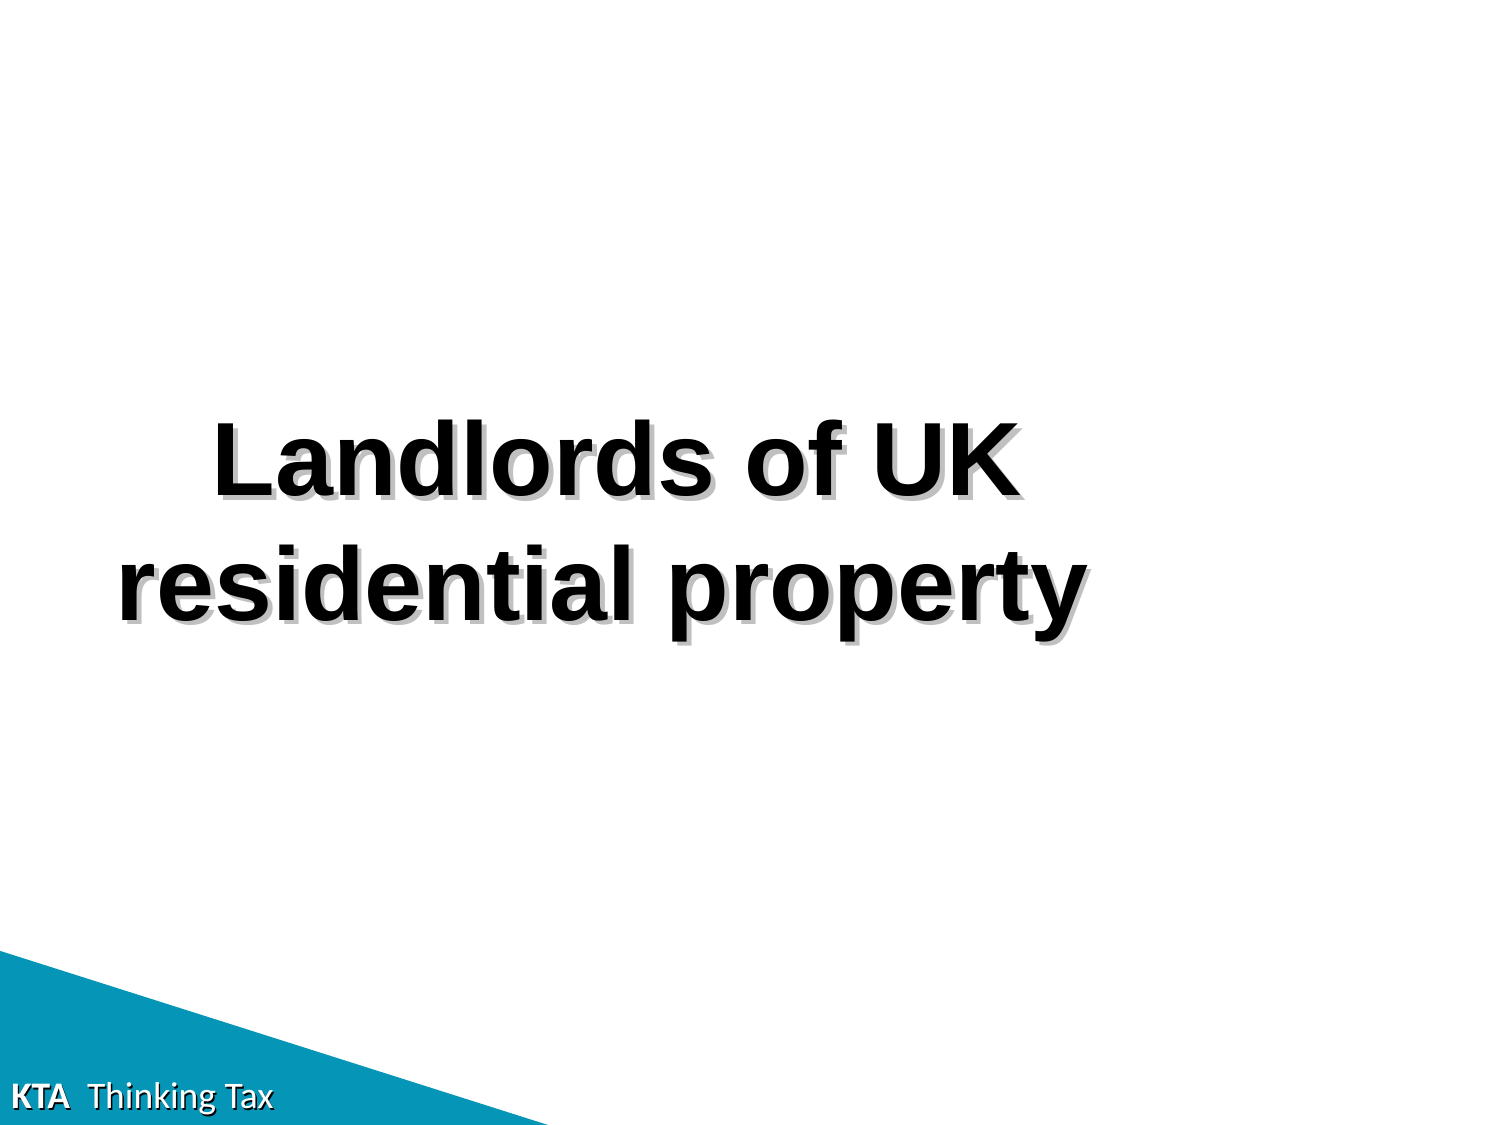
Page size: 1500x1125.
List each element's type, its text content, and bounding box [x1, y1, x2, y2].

list Landlords of UK residential property [64, 231, 1415, 975]
